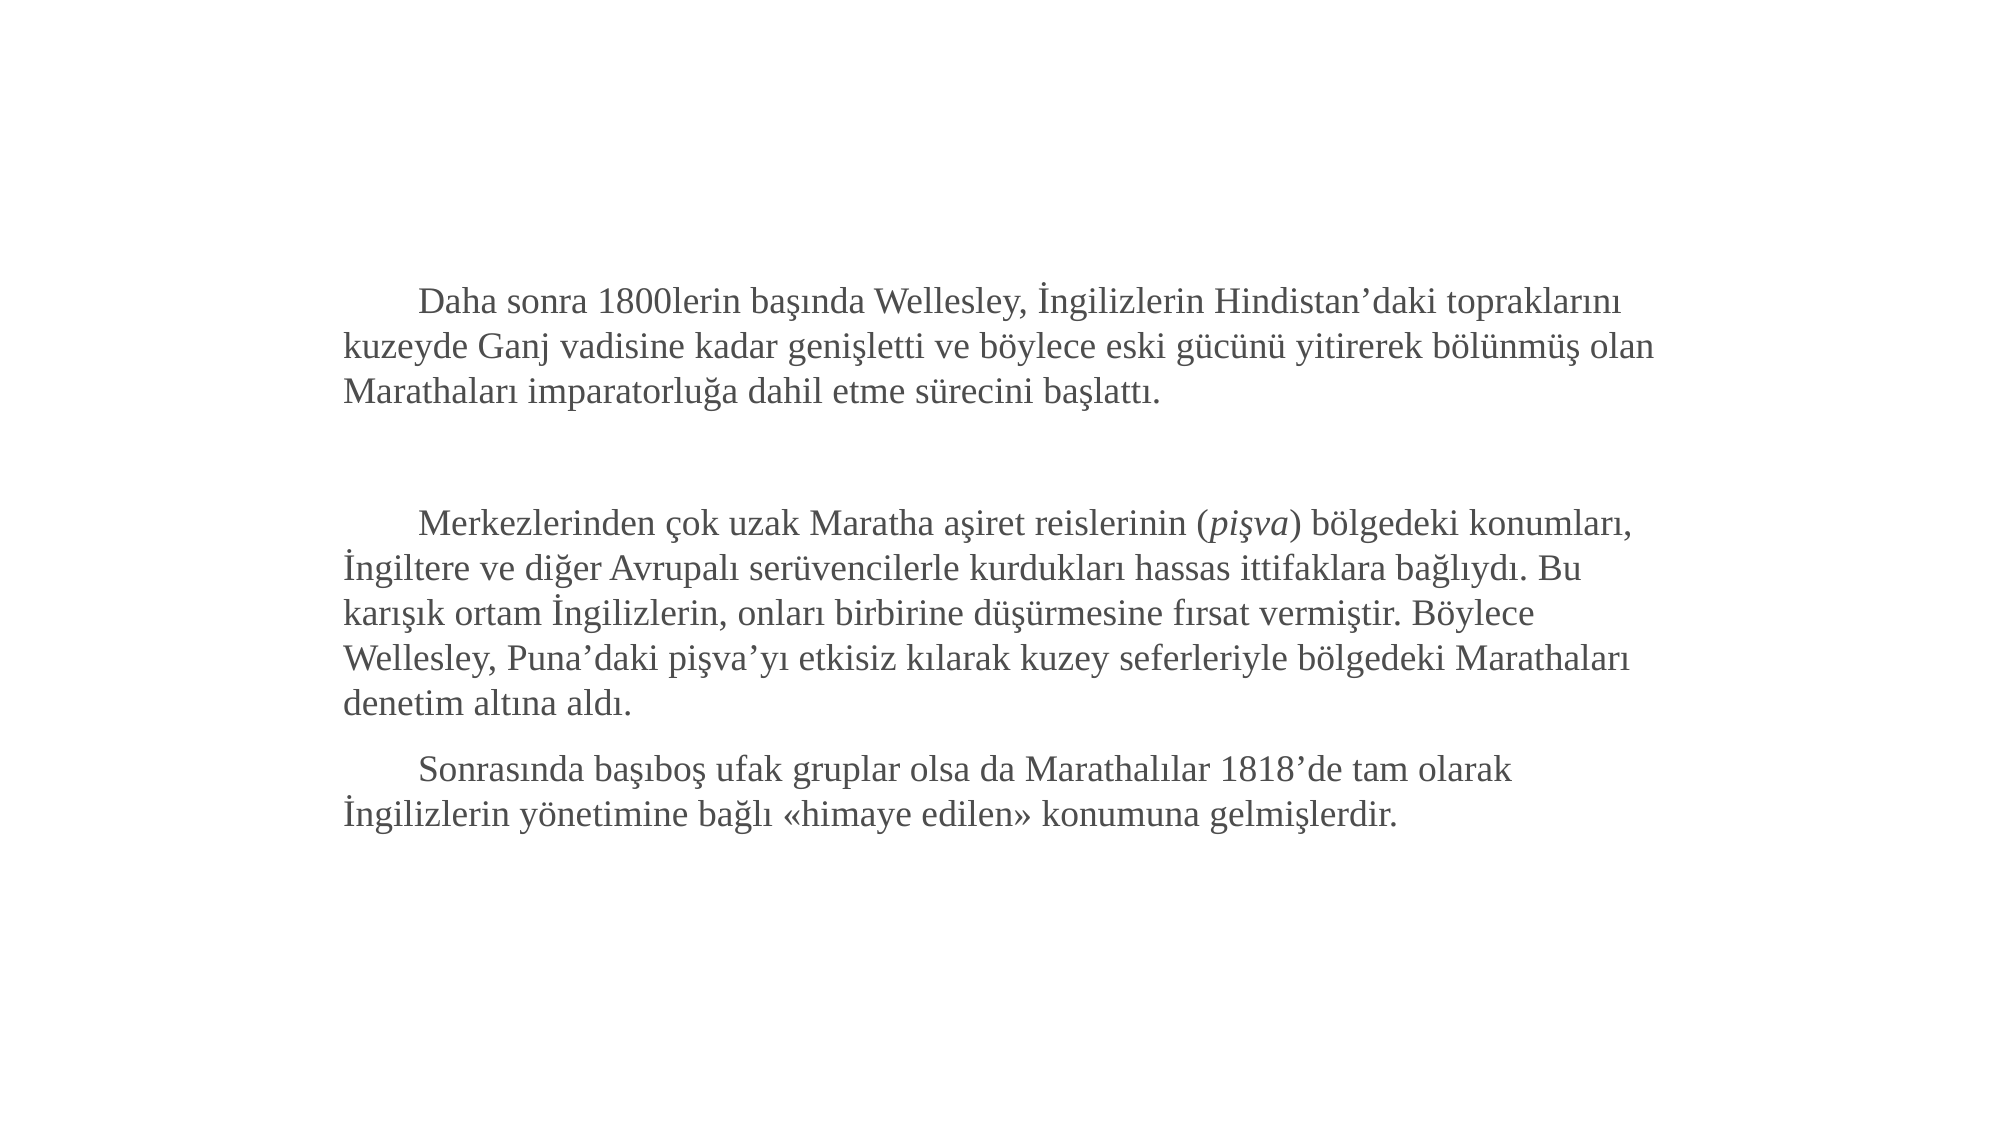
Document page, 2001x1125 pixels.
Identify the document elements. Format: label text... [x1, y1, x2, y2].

text_box [131, 132, 1868, 942]
list Daha sonra 1800lerin başında Wellesley, İngilizlerin Hindistan’daki topraklarını kuzeyde Ganj vadisine kadar genişletti ve böylece eski gücünü yitirerek bölünmüş olan Marathaları imparatorluğa dahil etme sürecini başlattı. Merkezlerinden çok uzak Maratha aşiret reislerinin (pişva) bölgedeki konumları, İngiltere ve diğer Avrupalı serüvencilerle kurdukları hassas ittifaklara bağlıydı. Bu karışık ortam İngilizlerin, onları birbirine düşürmesine fırsat vermiştir. Böylece Wellesley, Puna’daki pişva’yı etkisiz kılarak kuzey seferleriyle bölgedeki Marathaları denetim altına aldı. Sonrasında başıboş ufak gruplar olsa da Marathalılar 1818’de tam olarak İngilizlerin yönetimine bağlı «himaye edilen» konumuna gelmişlerdir. [320, 268, 1679, 857]
